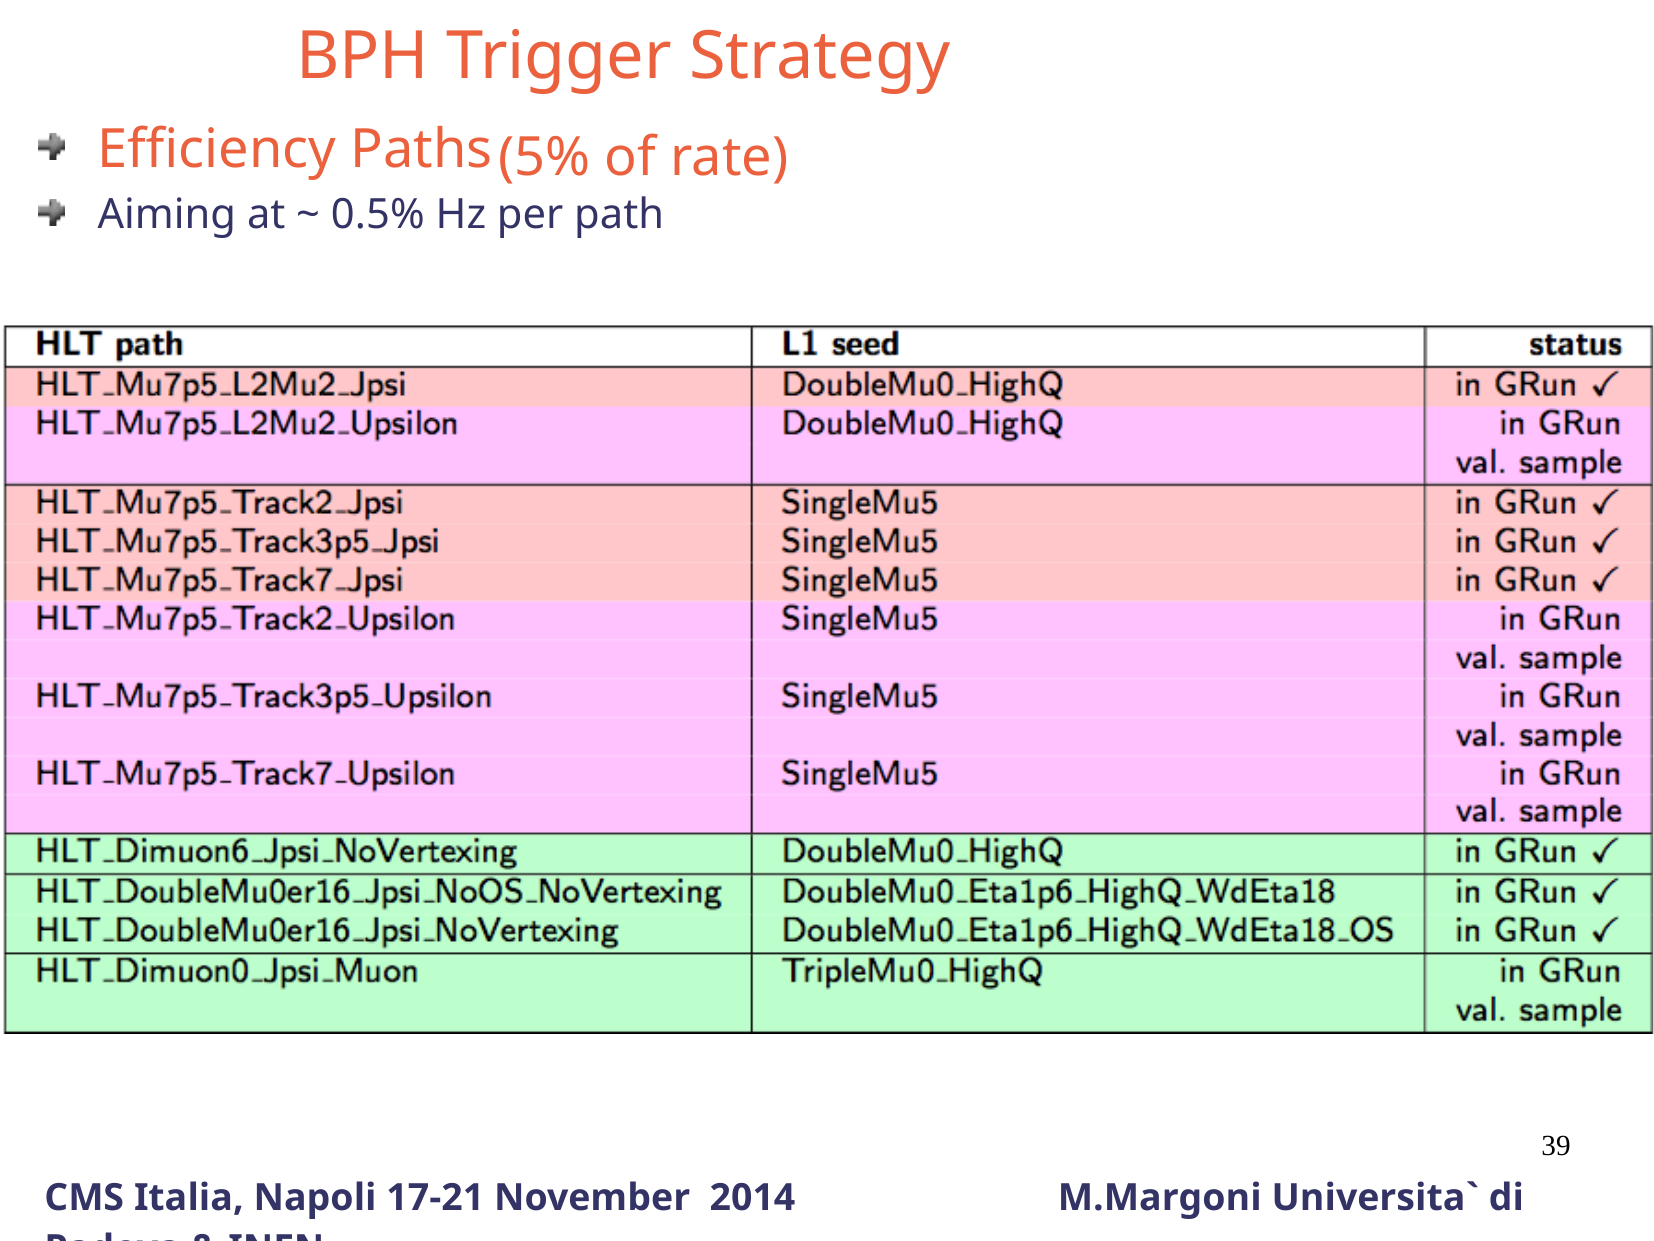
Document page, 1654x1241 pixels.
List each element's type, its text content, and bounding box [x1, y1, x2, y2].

picture [3, 324, 1654, 1034]
text_box (5% of rate) [484, 109, 993, 209]
text_box BPH Trigger Strategy [17, 0, 1654, 115]
text_box CMS Italia, Napoli 17-21 November 2014 M.Margoni Universita` di Padova & INFN [29, 1163, 1625, 1237]
text_box Efficiency Paths Aiming at ~ 0.5% Hz per path [0, 45, 1518, 274]
